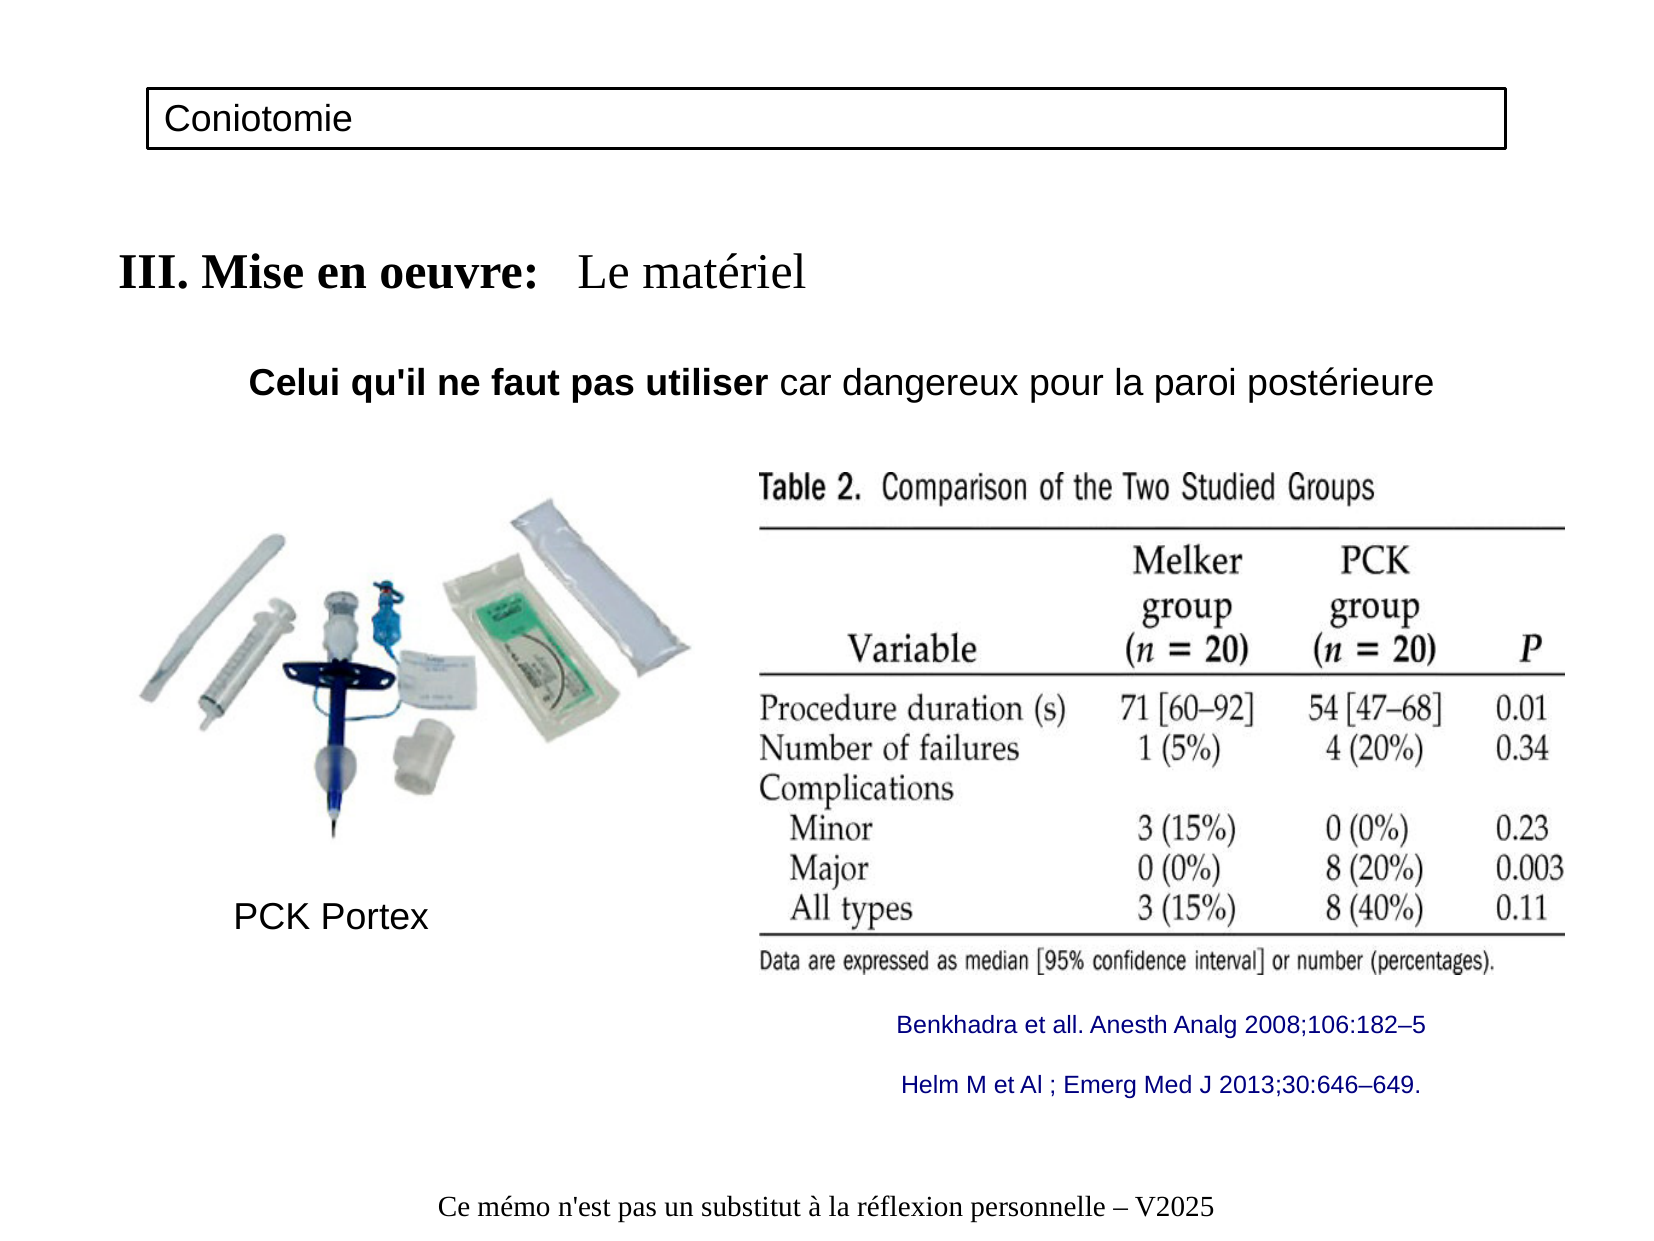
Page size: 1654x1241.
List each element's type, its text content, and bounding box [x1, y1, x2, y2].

text_box Ce mémo n'est pas un substitut à la réflexion personnelle – V2025 [358, 1182, 1296, 1231]
text_box Celui qu'il ne faut pas utiliser car dangereux pour la paroi postérieure [118, 354, 1565, 413]
text_box III. Mise en oeuvre: Le matériel [103, 236, 1518, 309]
text_box Coniotomie [147, 88, 1506, 149]
picture [118, 478, 695, 863]
text_box Benkhadra et all. Anesth Analg 2008;106:182–5 [792, 1003, 1532, 1047]
picture [759, 472, 1565, 975]
text_box Helm M et Al ; Emerg Med J 2013;30:646–649. [881, 1062, 1443, 1107]
text_box PCK Portex [218, 888, 444, 945]
